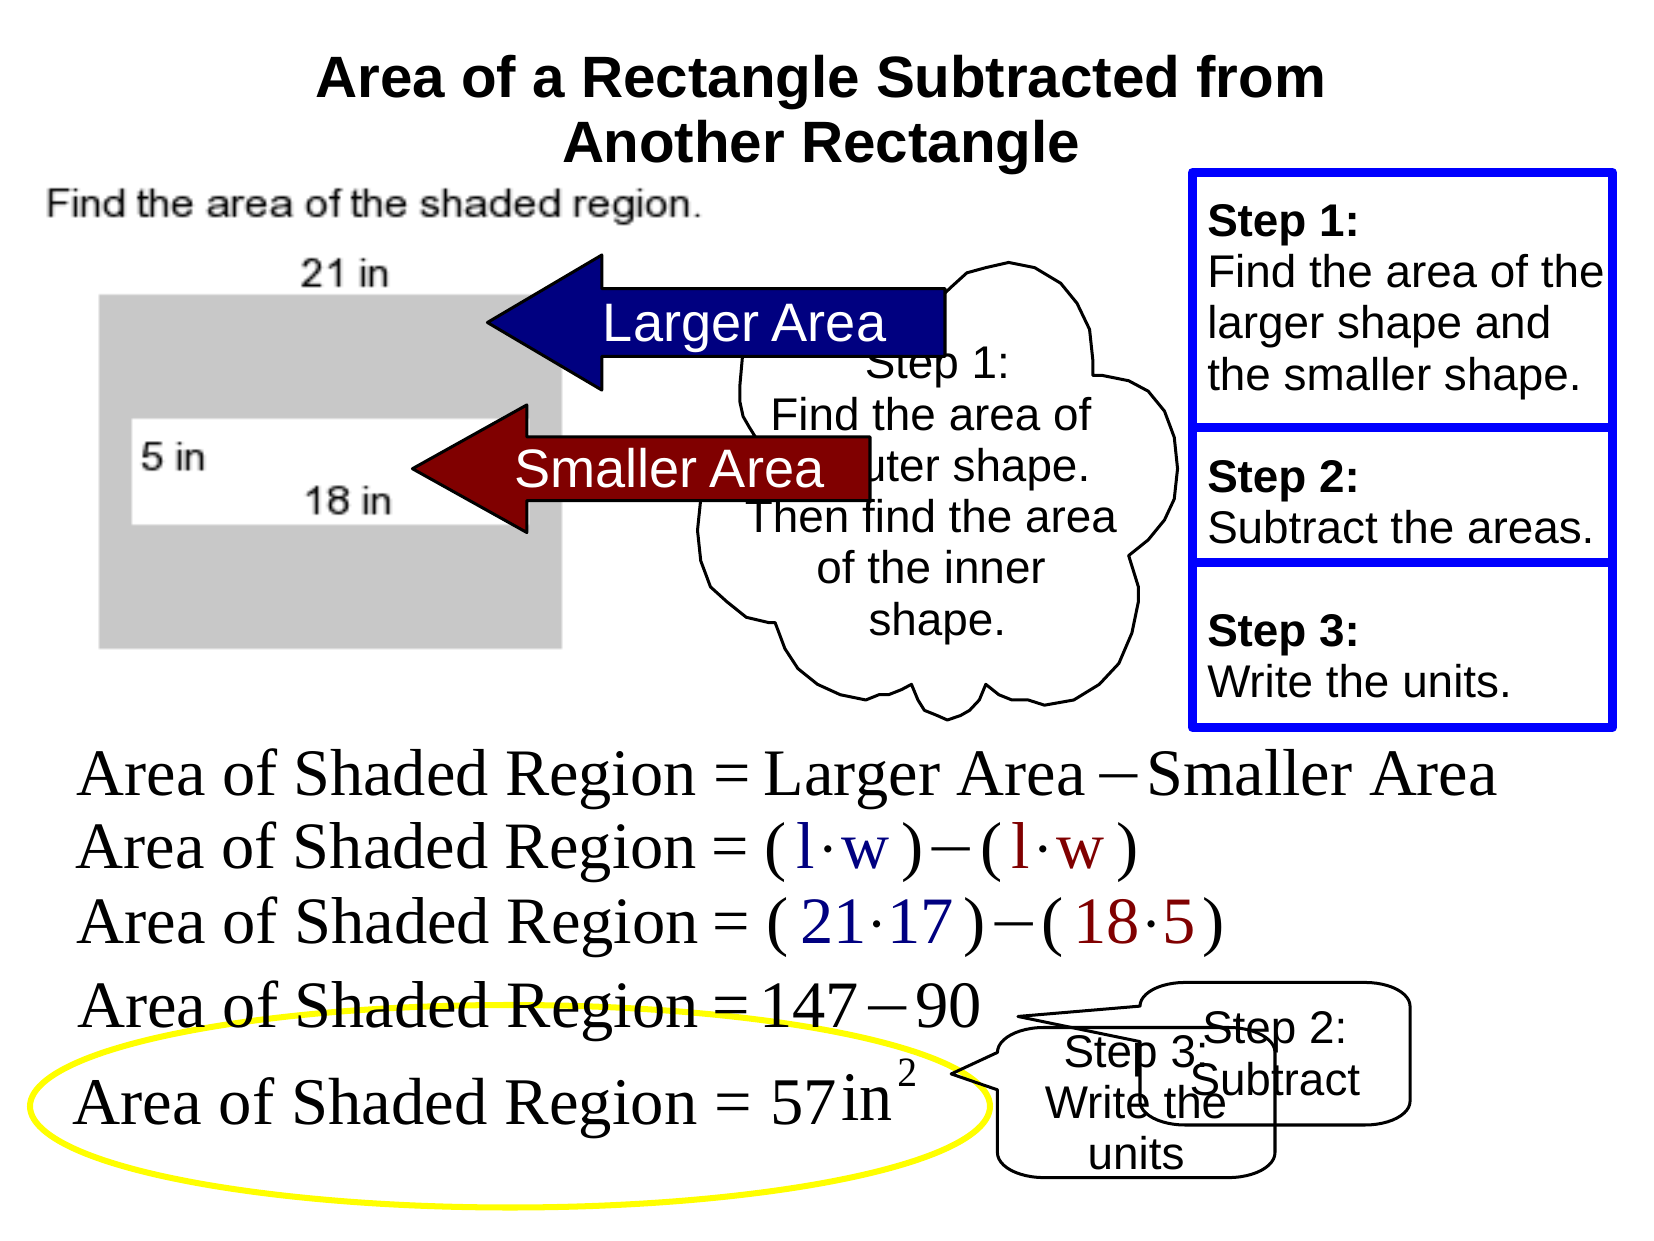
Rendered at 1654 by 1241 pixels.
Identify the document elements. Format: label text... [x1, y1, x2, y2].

picture [45, 166, 867, 736]
text_box Area of a Rectangle Subtracted from Another Rectangle [1197, 177, 1411, 186]
chart [67, 885, 1232, 959]
text_box Step 2: Subtract [1017, 982, 1411, 1126]
text_box Step 3: Write the units [1001, 1126, 1276, 1178]
text_box Smaller Area [412, 404, 871, 533]
chart [67, 968, 989, 1043]
text_box Larger Area [487, 255, 946, 391]
text_box Step 1: Find the area of the larger shape and the smaller shape. Step 2: Subtract the areas. Step 3: Write the units. [1197, 432, 1608, 558]
chart [66, 736, 1505, 884]
text_box Step 1: Find the area of the larger shape and the smaller shape. Step 2: Subtract the areas. Step 3: Write the units. [1197, 187, 1608, 423]
text_box Step 1: Find the area of the larger shape and the smaller shape. Step 2: Subtract the areas. Step 3: Write the units. [1192, 187, 1621, 820]
text_box Step 1: Find the area of the outer shape. Then find the area of the inner shape. [697, 262, 1178, 721]
text_box Step 1: Find the area of the larger shape and the smaller shape. Step 2: Subtract the areas. Step 3: Write the units. [1197, 567, 1608, 723]
text_box Step 3: Write the units [987, 1027, 1140, 1057]
text_box Area of a Rectangle Subtracted from Another Rectangle [232, 37, 1411, 186]
chart [833, 1048, 917, 1057]
text_box Area of Shaded Region = 57 [57, 1057, 1193, 1163]
